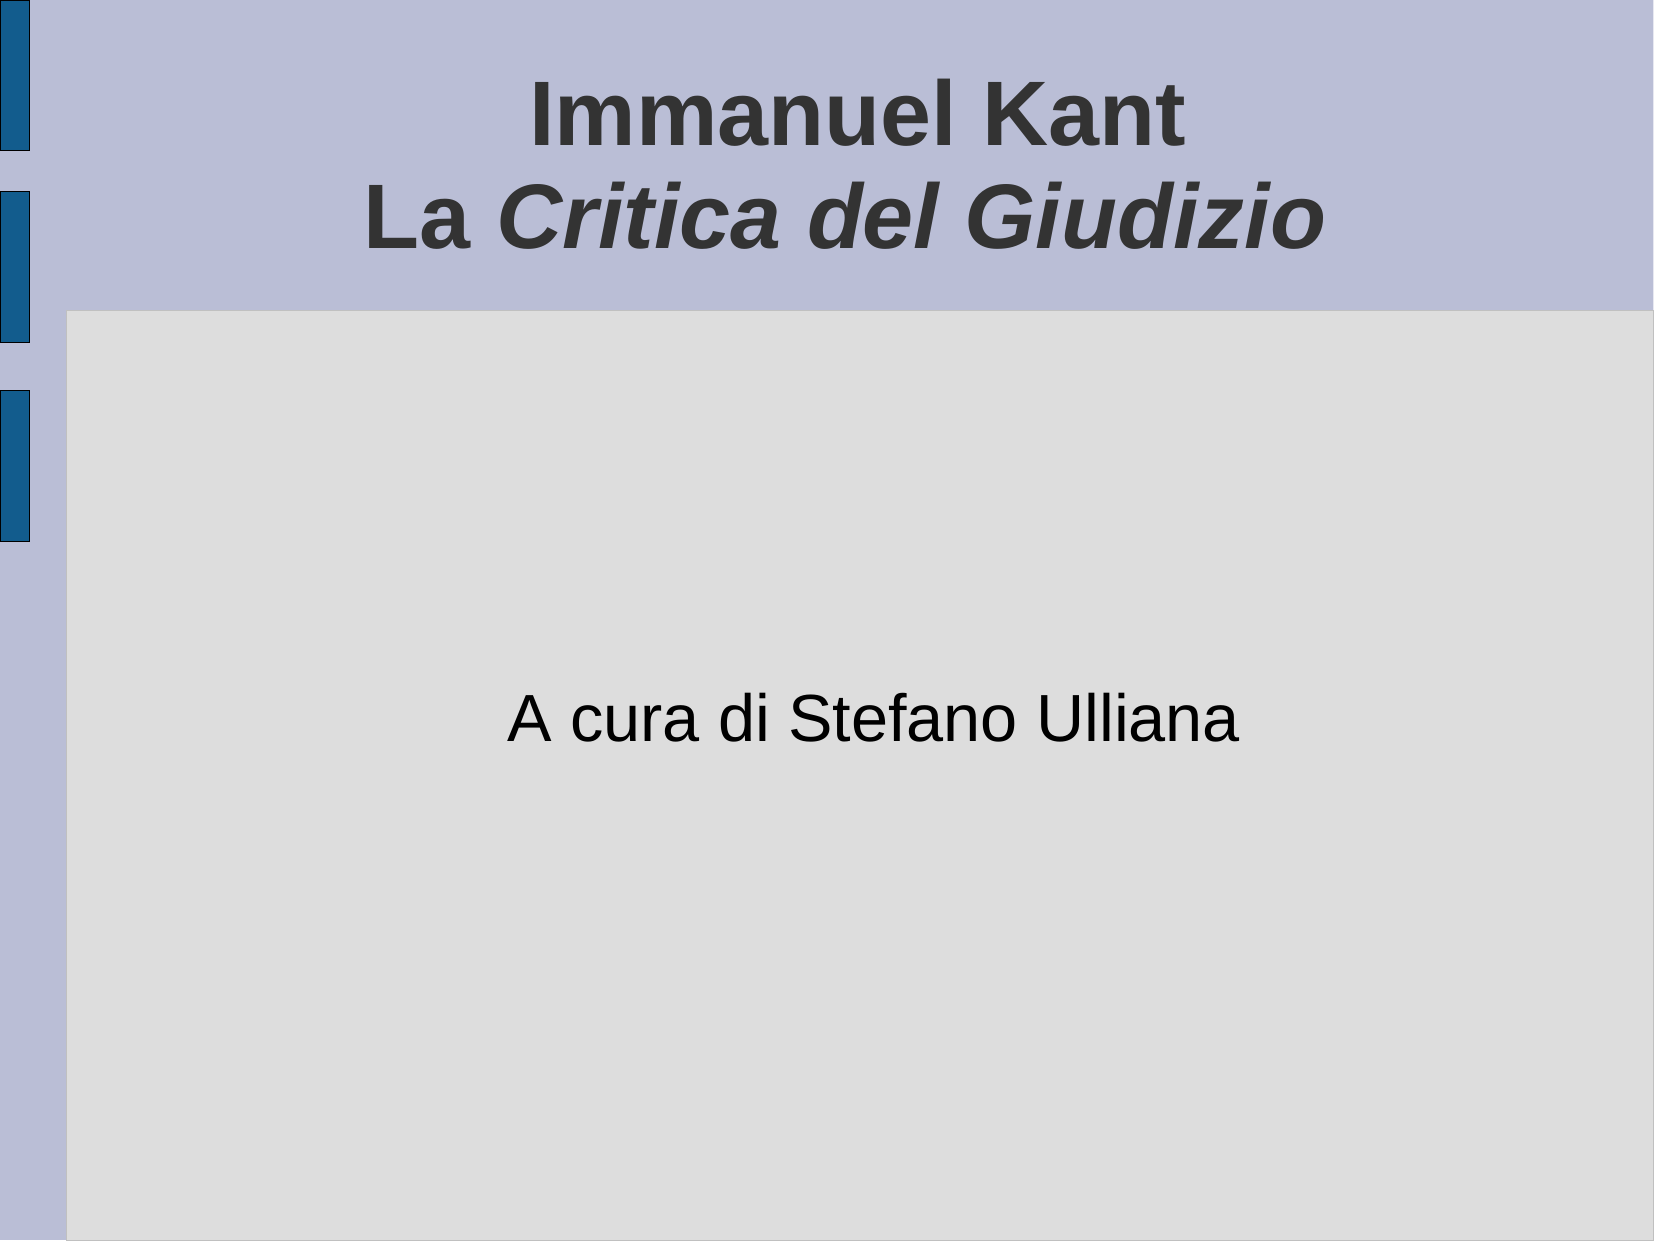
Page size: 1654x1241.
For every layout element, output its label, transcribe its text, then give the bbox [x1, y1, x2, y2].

subtitle A cura di Stefano Ulliana [178, 364, 1570, 1147]
title Immanuel Kant La Critica del Giudizio [121, 61, 1595, 269]
